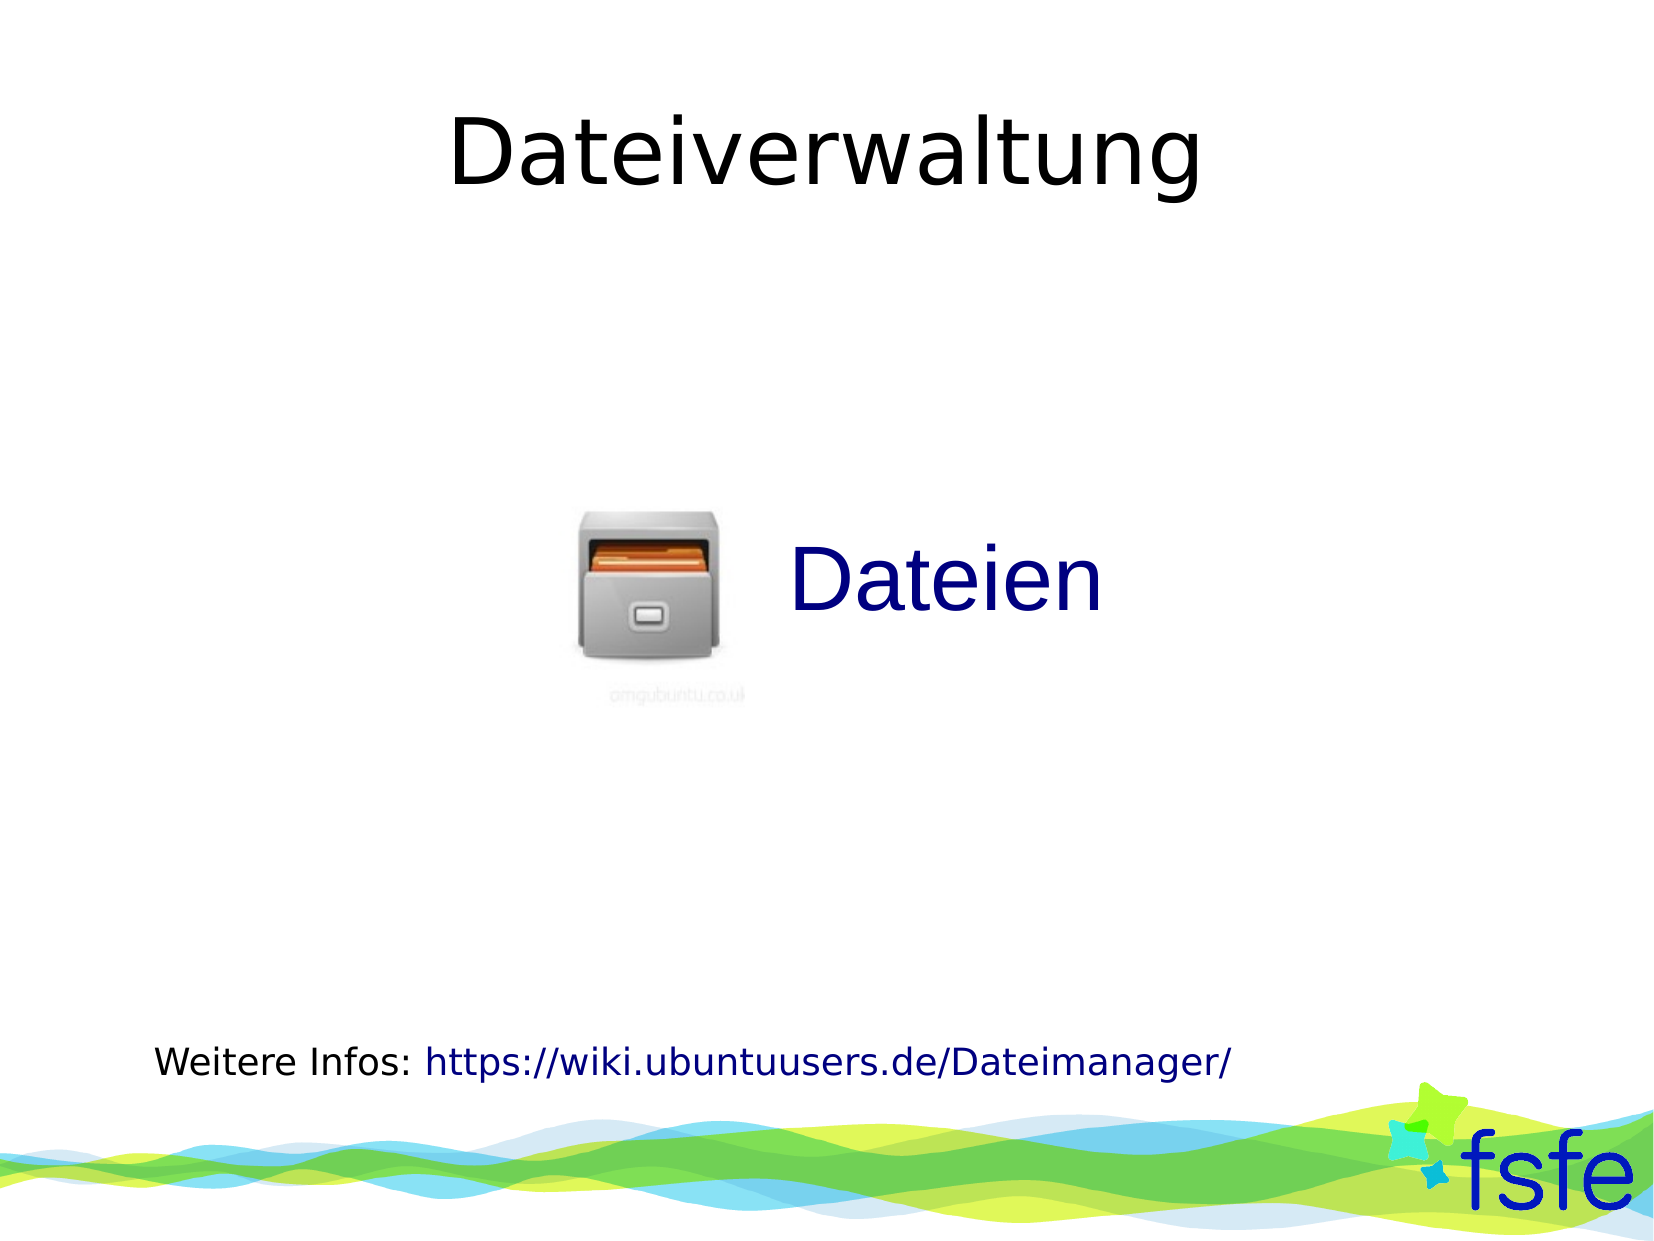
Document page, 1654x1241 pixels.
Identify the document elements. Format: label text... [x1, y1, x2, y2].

picture [558, 482, 745, 709]
picture [0, 1081, 1654, 1241]
text_box Dateien [773, 520, 1565, 638]
title Dateiverwaltung [82, 49, 1571, 257]
list Weitere Infos: https://wiki.ubuntuusers.de/Dateimanager/ [82, 290, 1571, 1085]
